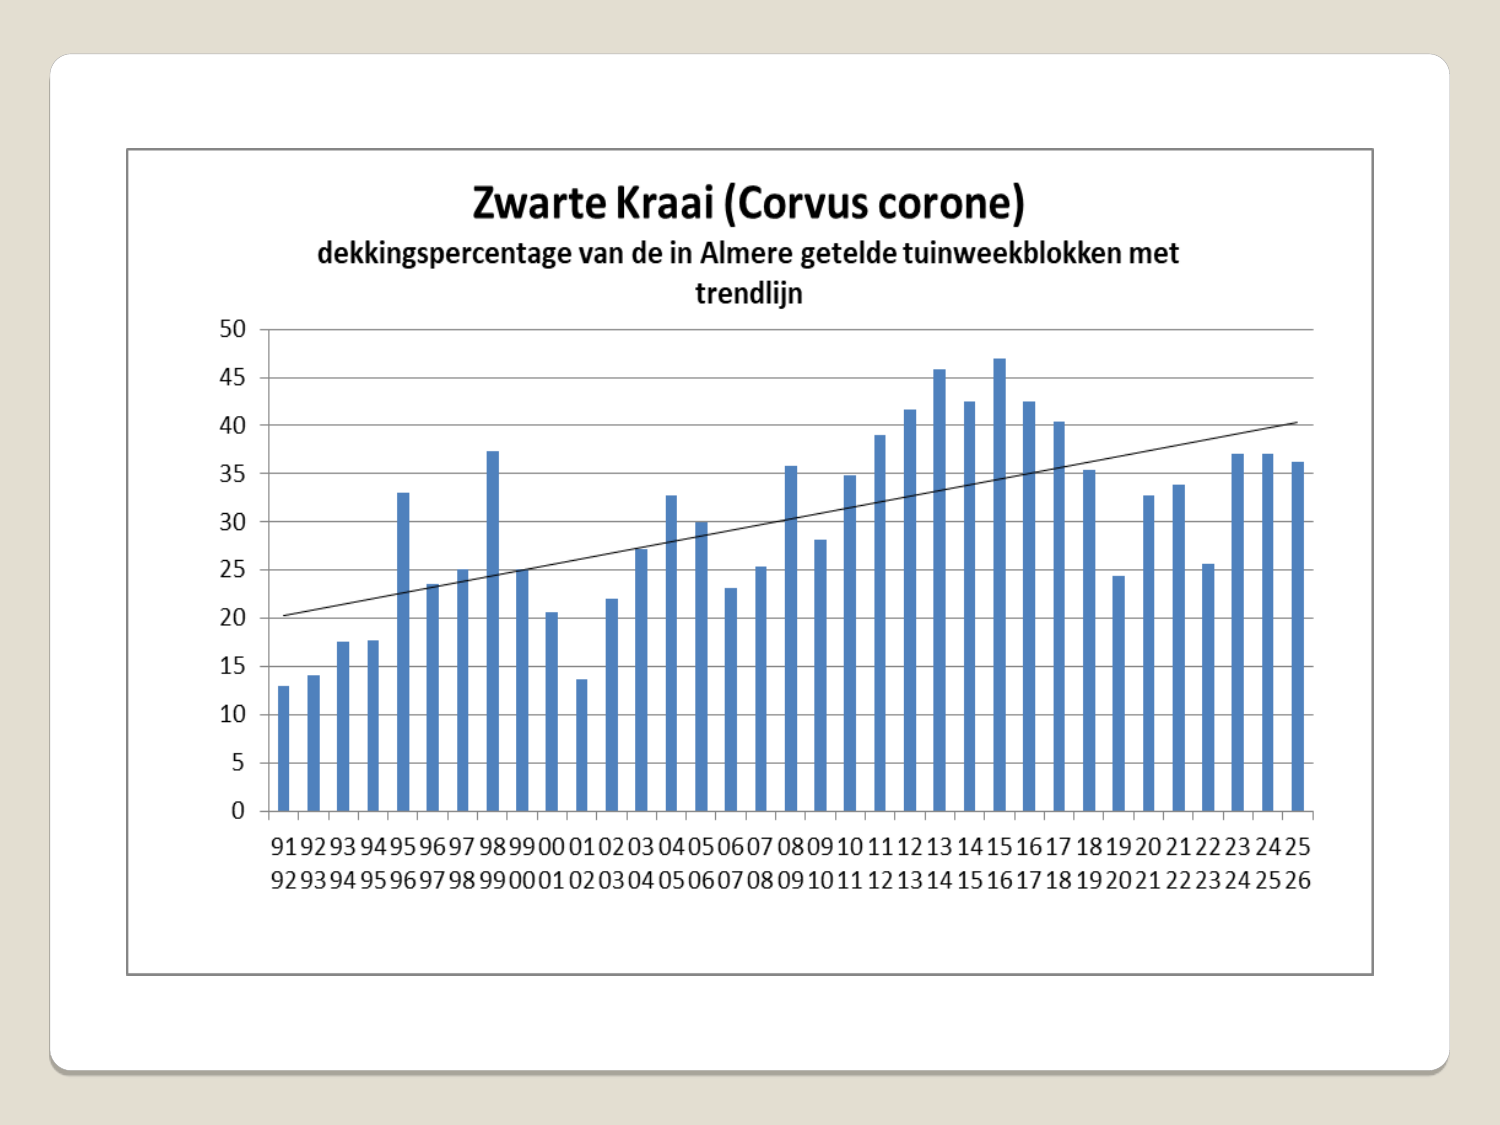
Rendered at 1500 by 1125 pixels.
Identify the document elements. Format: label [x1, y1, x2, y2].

picture [126, 149, 1374, 976]
